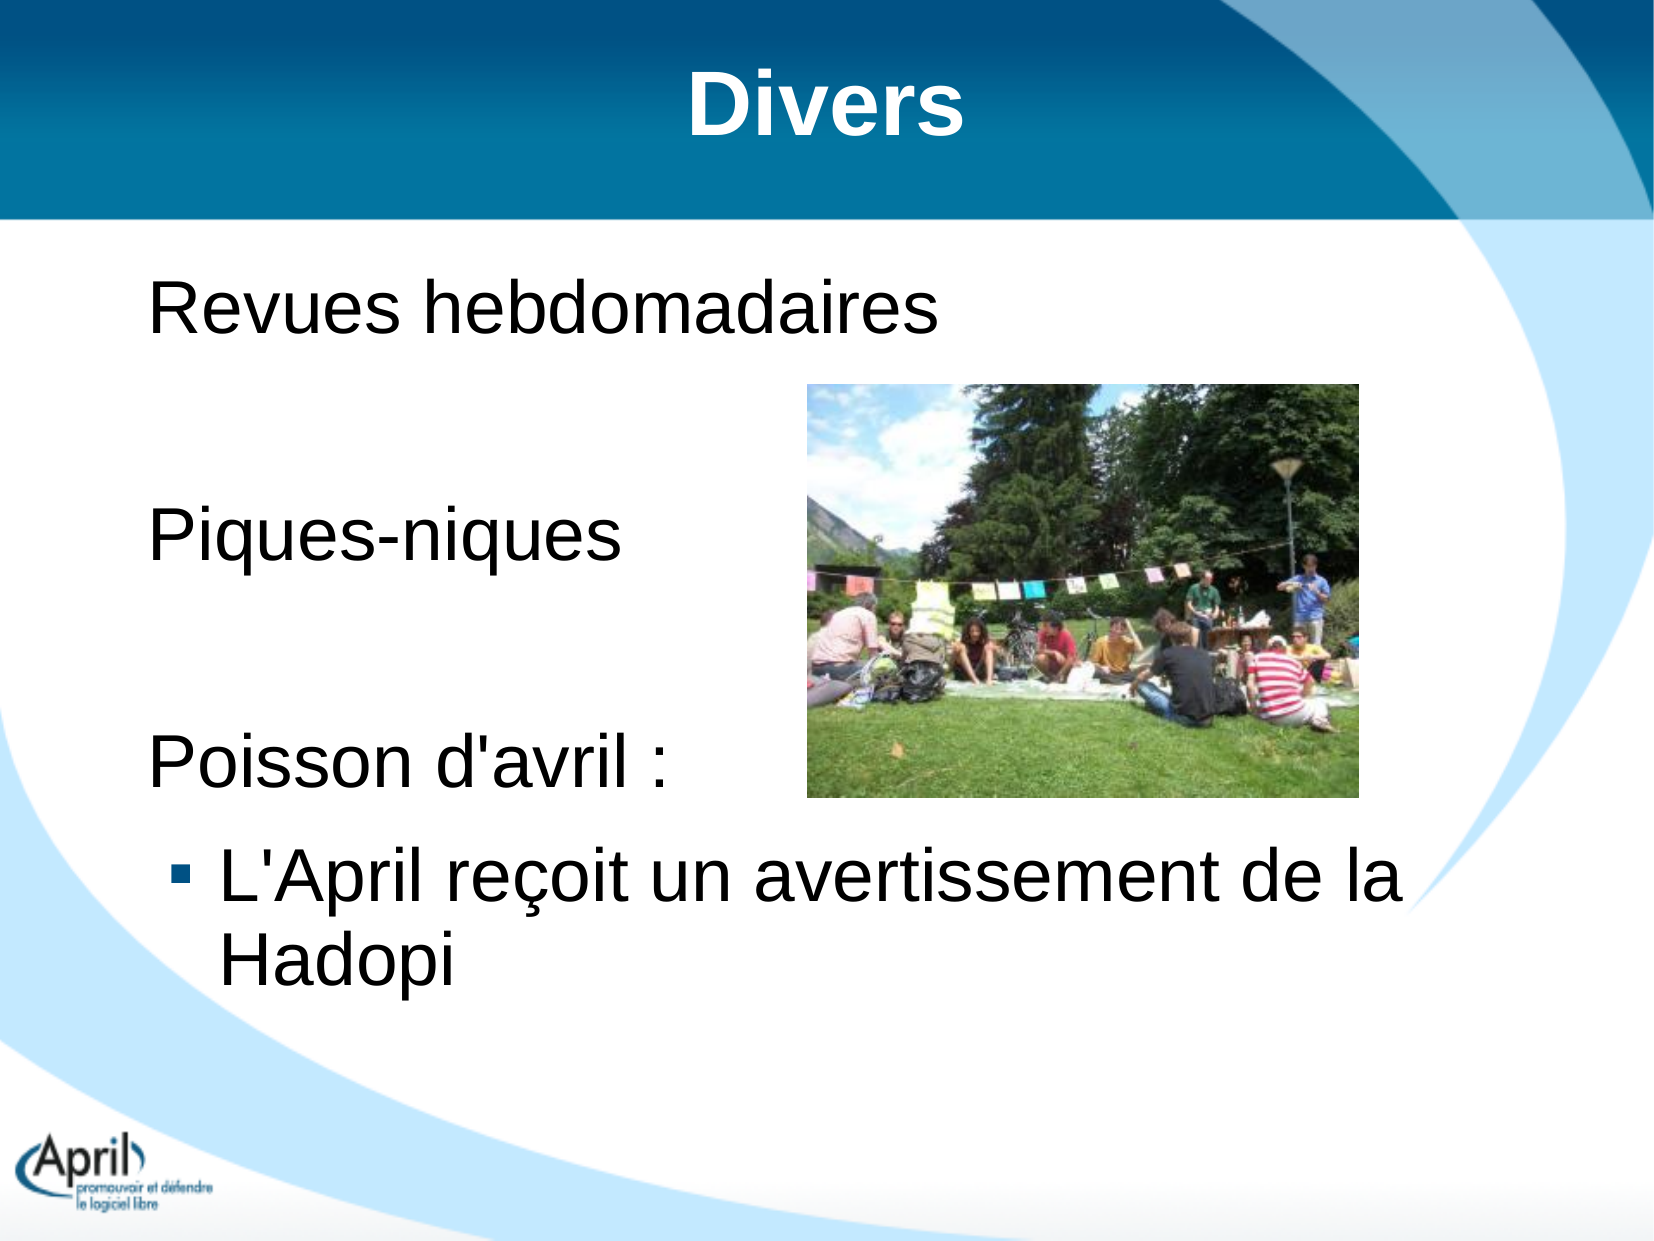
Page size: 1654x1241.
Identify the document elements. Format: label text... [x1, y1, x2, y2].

picture [0, 0, 1654, 1241]
title Divers [82, 7, 1571, 200]
list Revues hebdomadaires Piques-niques Poisson d'avril : L'April reçoit un avertissement de la Hadopi [76, 265, 1565, 1002]
